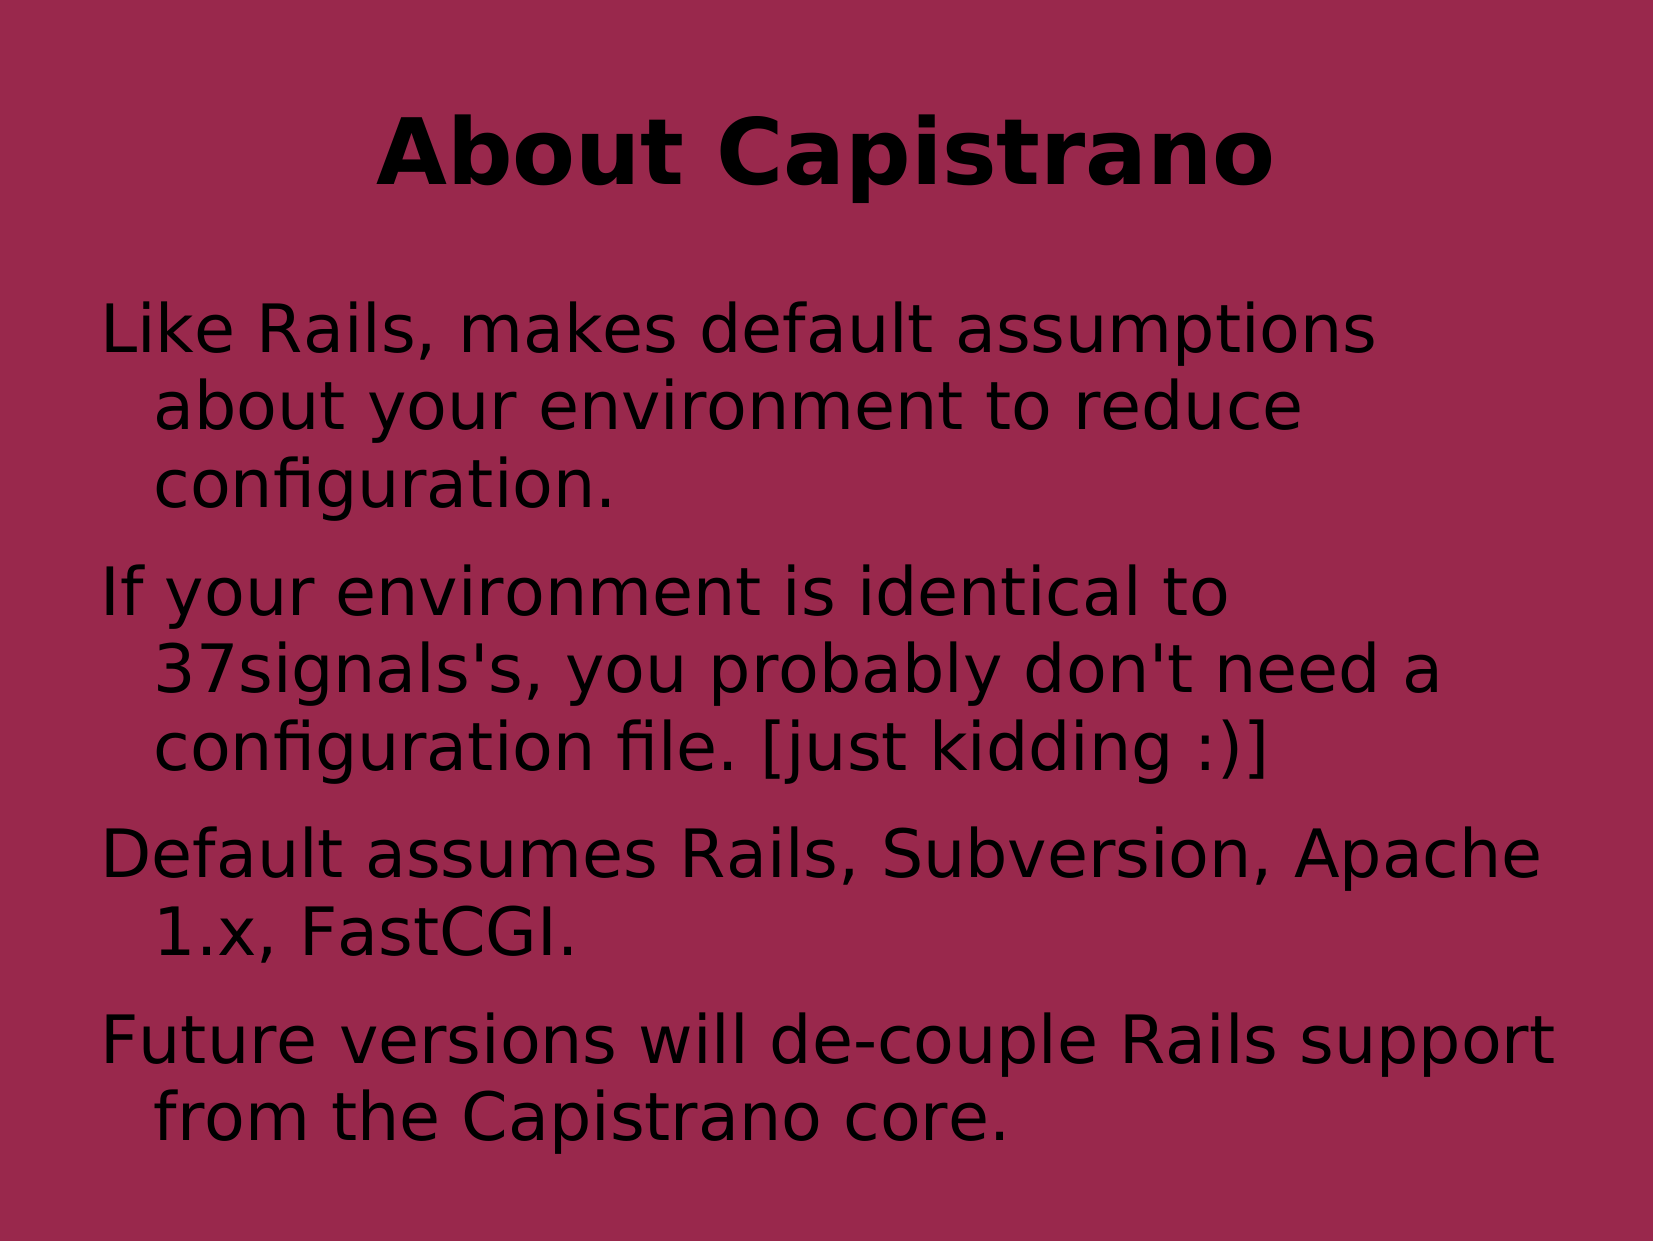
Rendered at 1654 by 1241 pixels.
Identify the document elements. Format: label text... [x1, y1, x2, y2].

title About Capistrano [82, 49, 1571, 257]
list Like Rails, makes default assumptions about your environment to reduce configuration. If your environment is identical to 37signals's, you probably don't need a configuration file. [just kidding :)] Default assumes Rails, Subversion, Apache 1.x, FastCGI. Future versions will de-couple Rails support from the Capistrano core. [82, 290, 1571, 1157]
